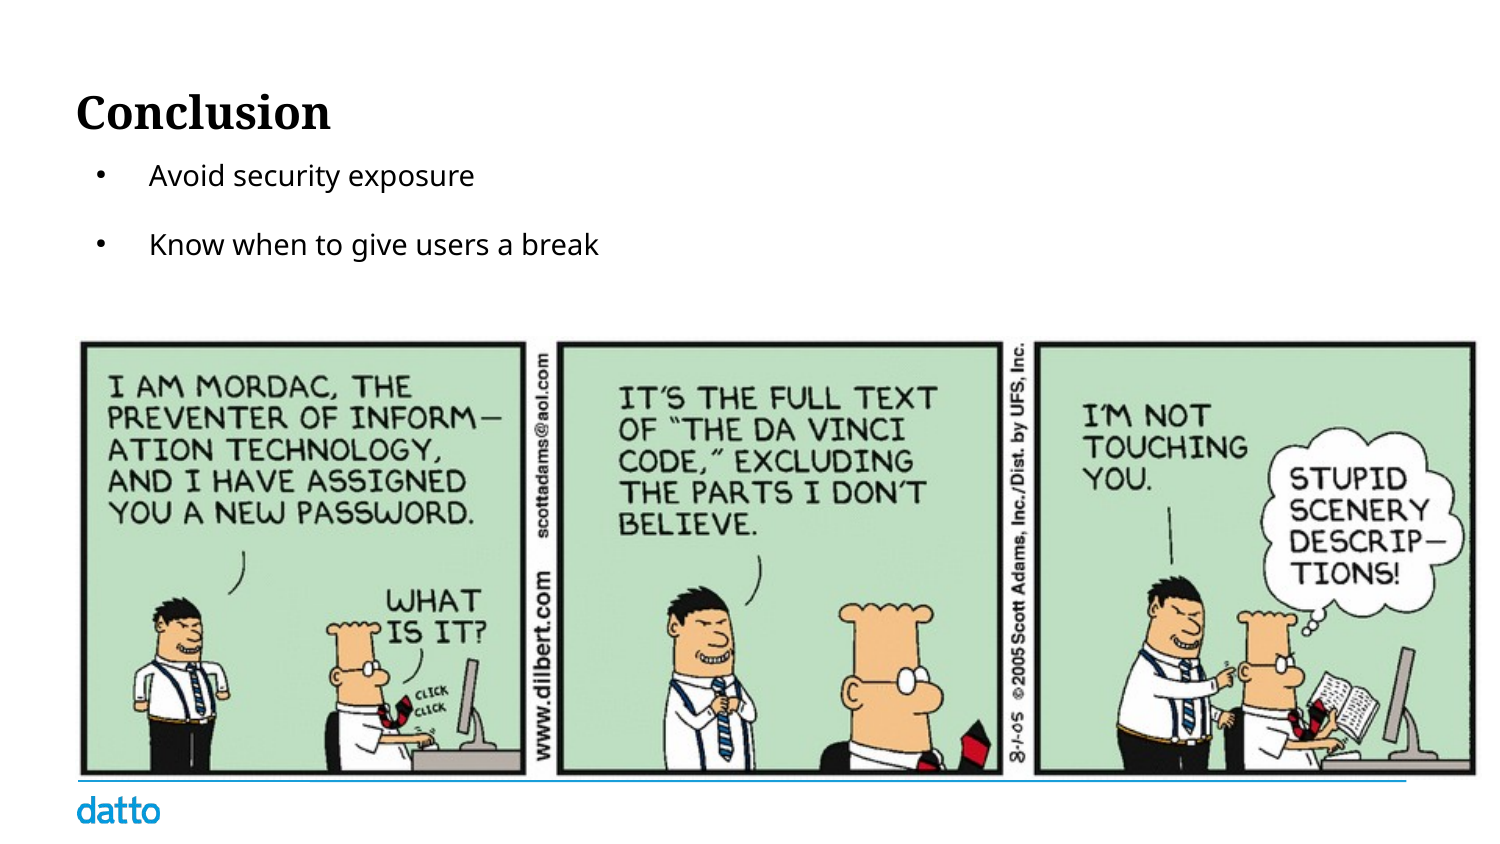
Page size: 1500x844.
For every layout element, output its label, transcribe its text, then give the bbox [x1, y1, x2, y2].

picture [82, 808, 91, 819]
picture [77, 796, 91, 808]
list Avoid security exposure Know when to give users a break [78, 155, 751, 331]
picture [122, 808, 133, 824]
picture [95, 796, 133, 824]
title Conclusion [75, 51, 1404, 172]
picture [146, 808, 156, 819]
picture [75, 336, 1482, 781]
picture [136, 796, 160, 824]
